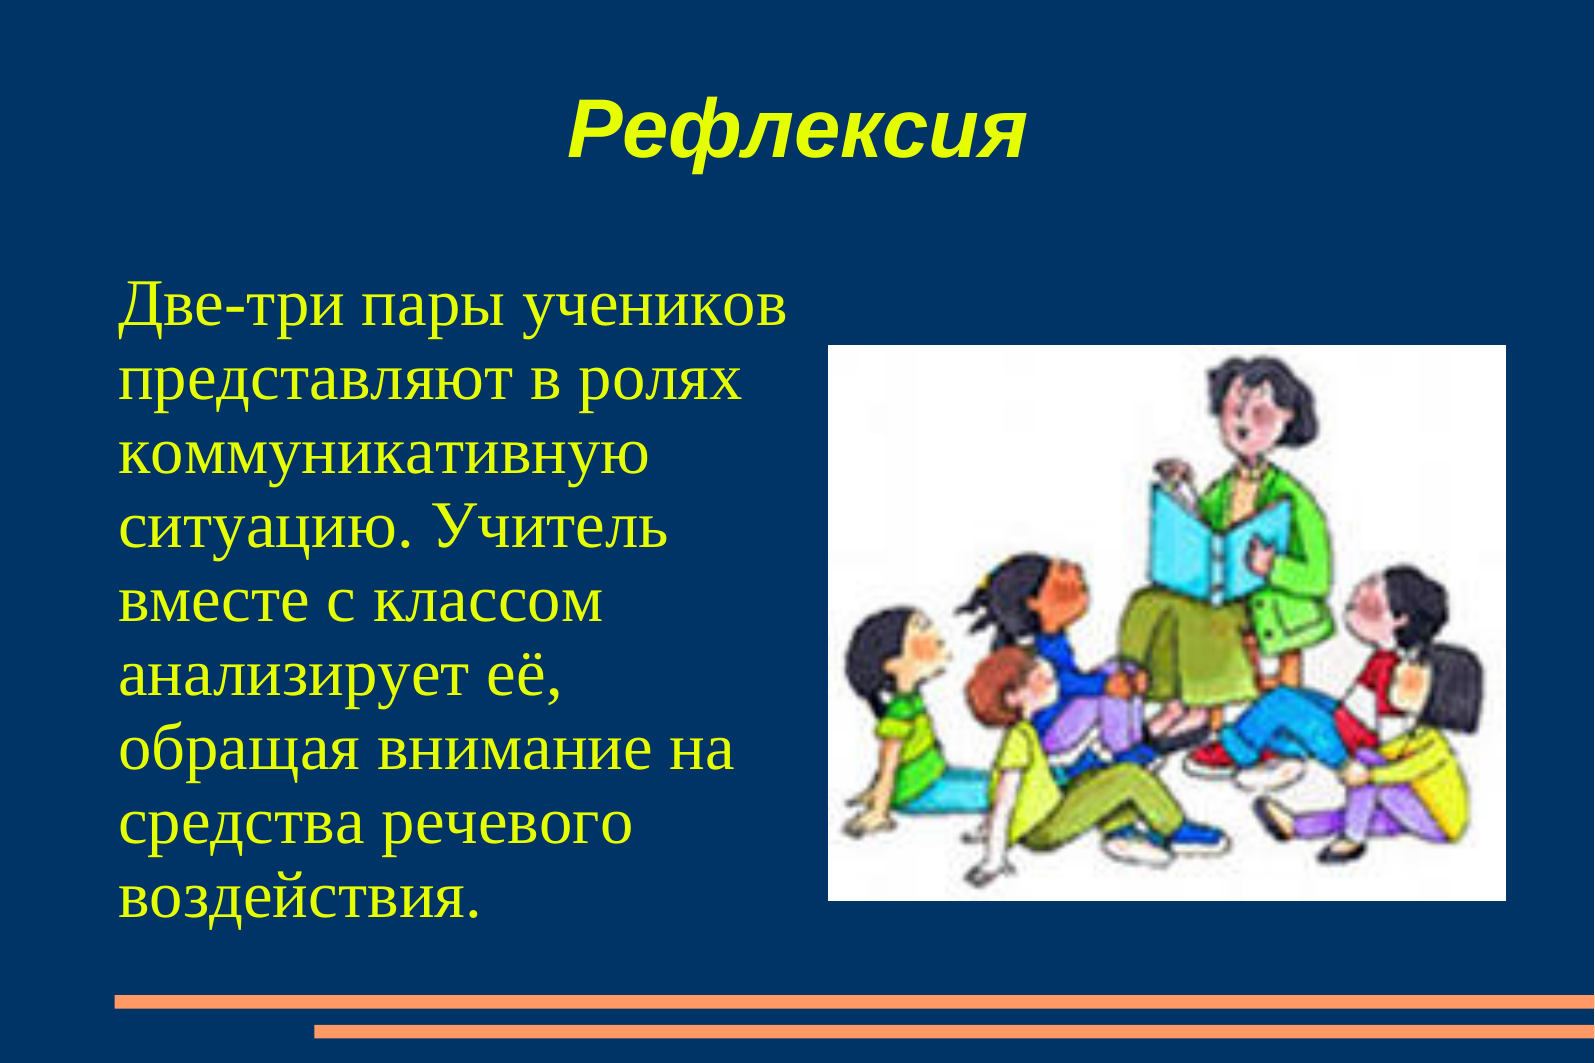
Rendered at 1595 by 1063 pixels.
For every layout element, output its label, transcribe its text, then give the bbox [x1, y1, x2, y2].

list Две-три пары учеников представляют в ролях коммуникативную ситуацию. Учитель вместе с классом анализирует её, обращая внимание на средства речевого воздействия. [118, 265, 796, 1034]
title Рефлексия [117, 39, 1479, 218]
picture [828, 345, 1506, 901]
